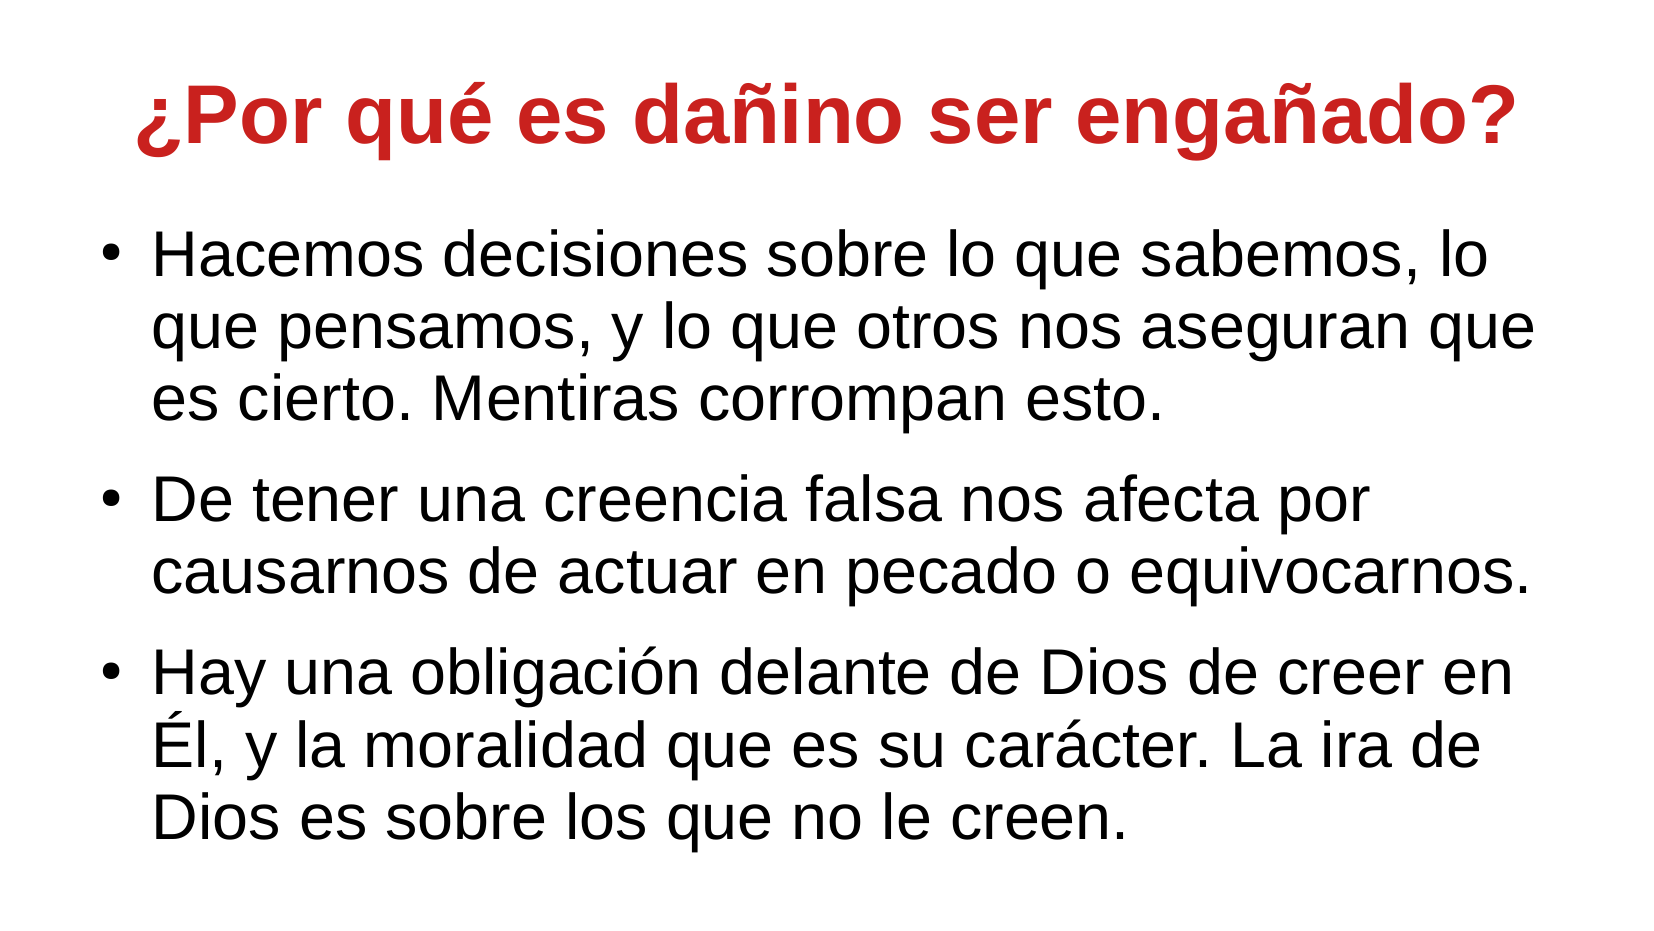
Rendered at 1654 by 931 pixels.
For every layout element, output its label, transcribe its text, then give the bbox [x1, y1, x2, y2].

title ¿Por qué es dañino ser engañado? [82, 37, 1571, 193]
list Hacemos decisiones sobre lo que sabemos, lo que pensamos, y lo que otros nos aseguran que es cierto. Mentiras corrompan esto. De tener una creencia falsa nos afecta por causarnos de actuar en pecado o equivocarnos. Hay una obligación delante de Dios de creer en Él, y la moralidad que es su carácter. La ira de Dios es sobre los que no le creen. [82, 217, 1571, 909]
